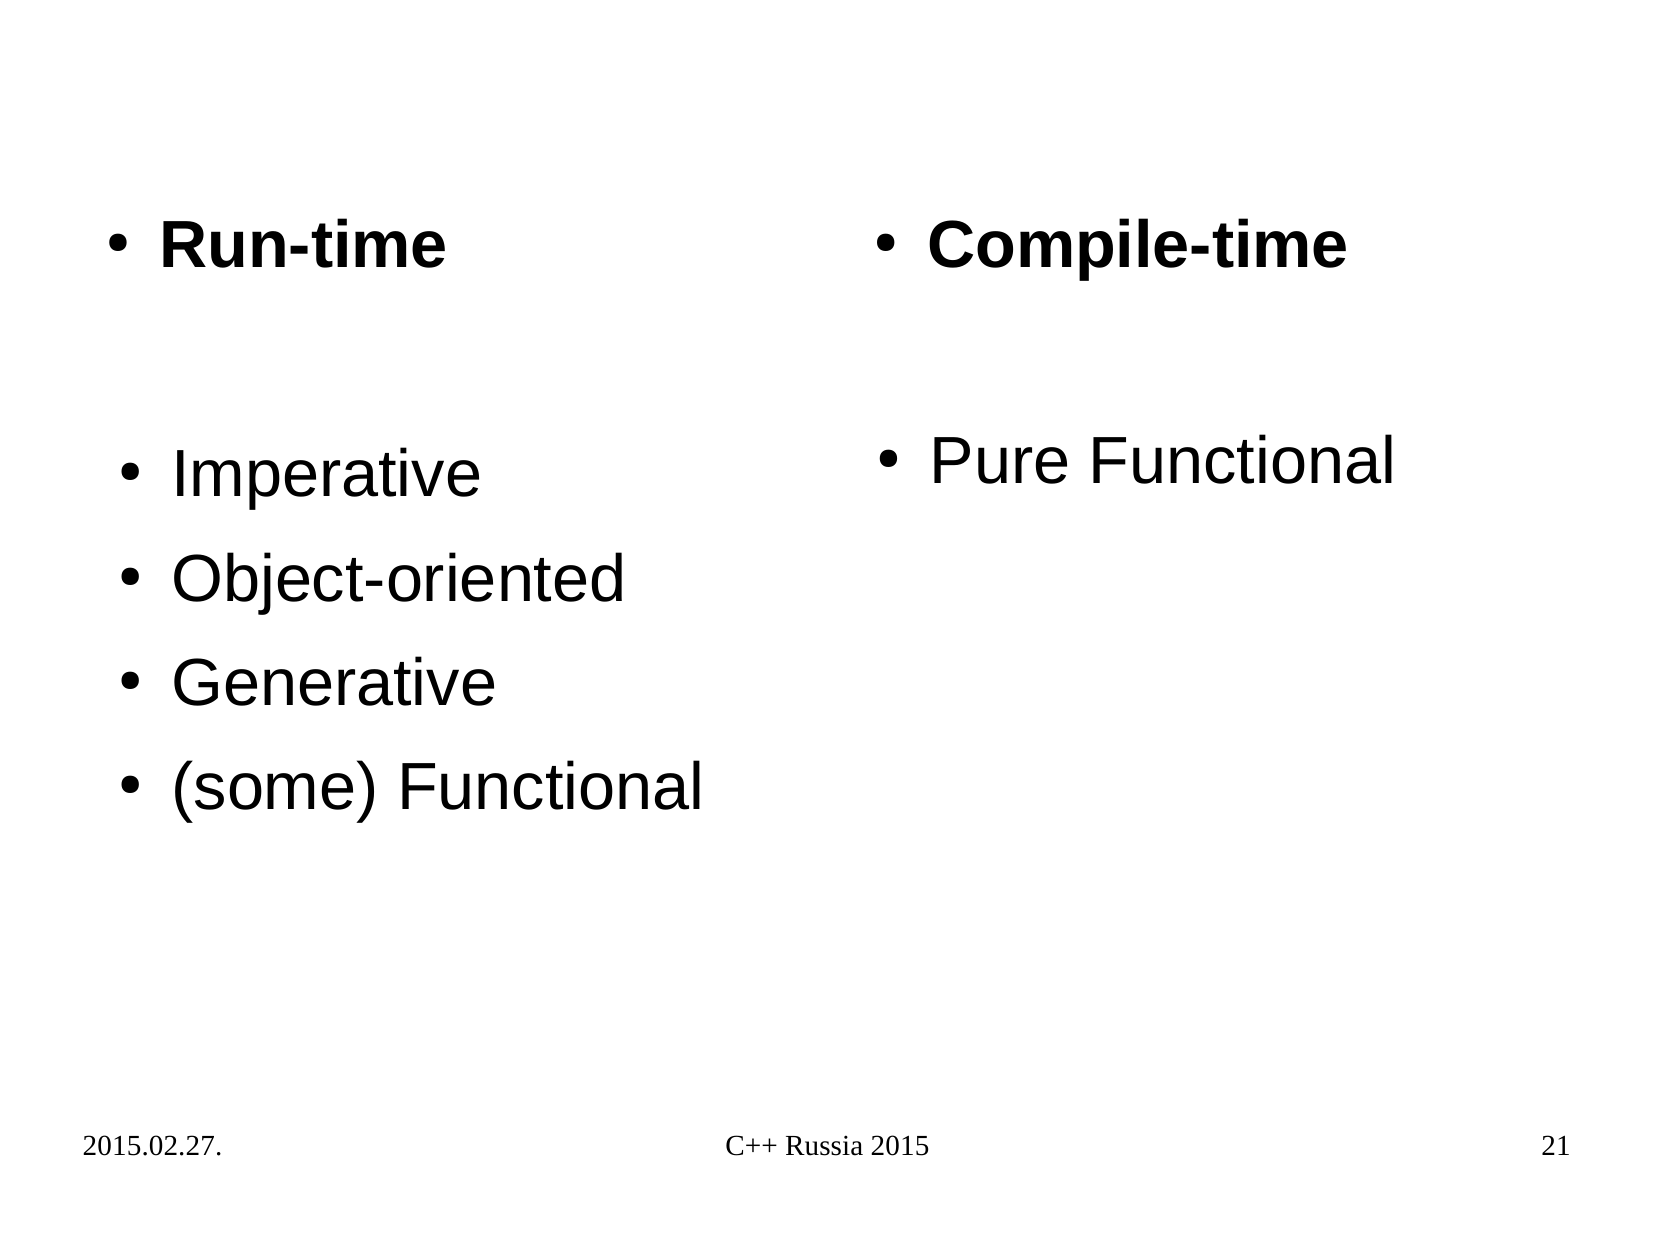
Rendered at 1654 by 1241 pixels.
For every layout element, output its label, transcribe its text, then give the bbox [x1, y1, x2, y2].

list Imperative Object-oriented Generative (some) Functional [100, 436, 827, 1152]
list Compile-time [856, 206, 1388, 330]
list Pure Functional [858, 423, 1651, 1139]
list Run-time [88, 206, 479, 330]
